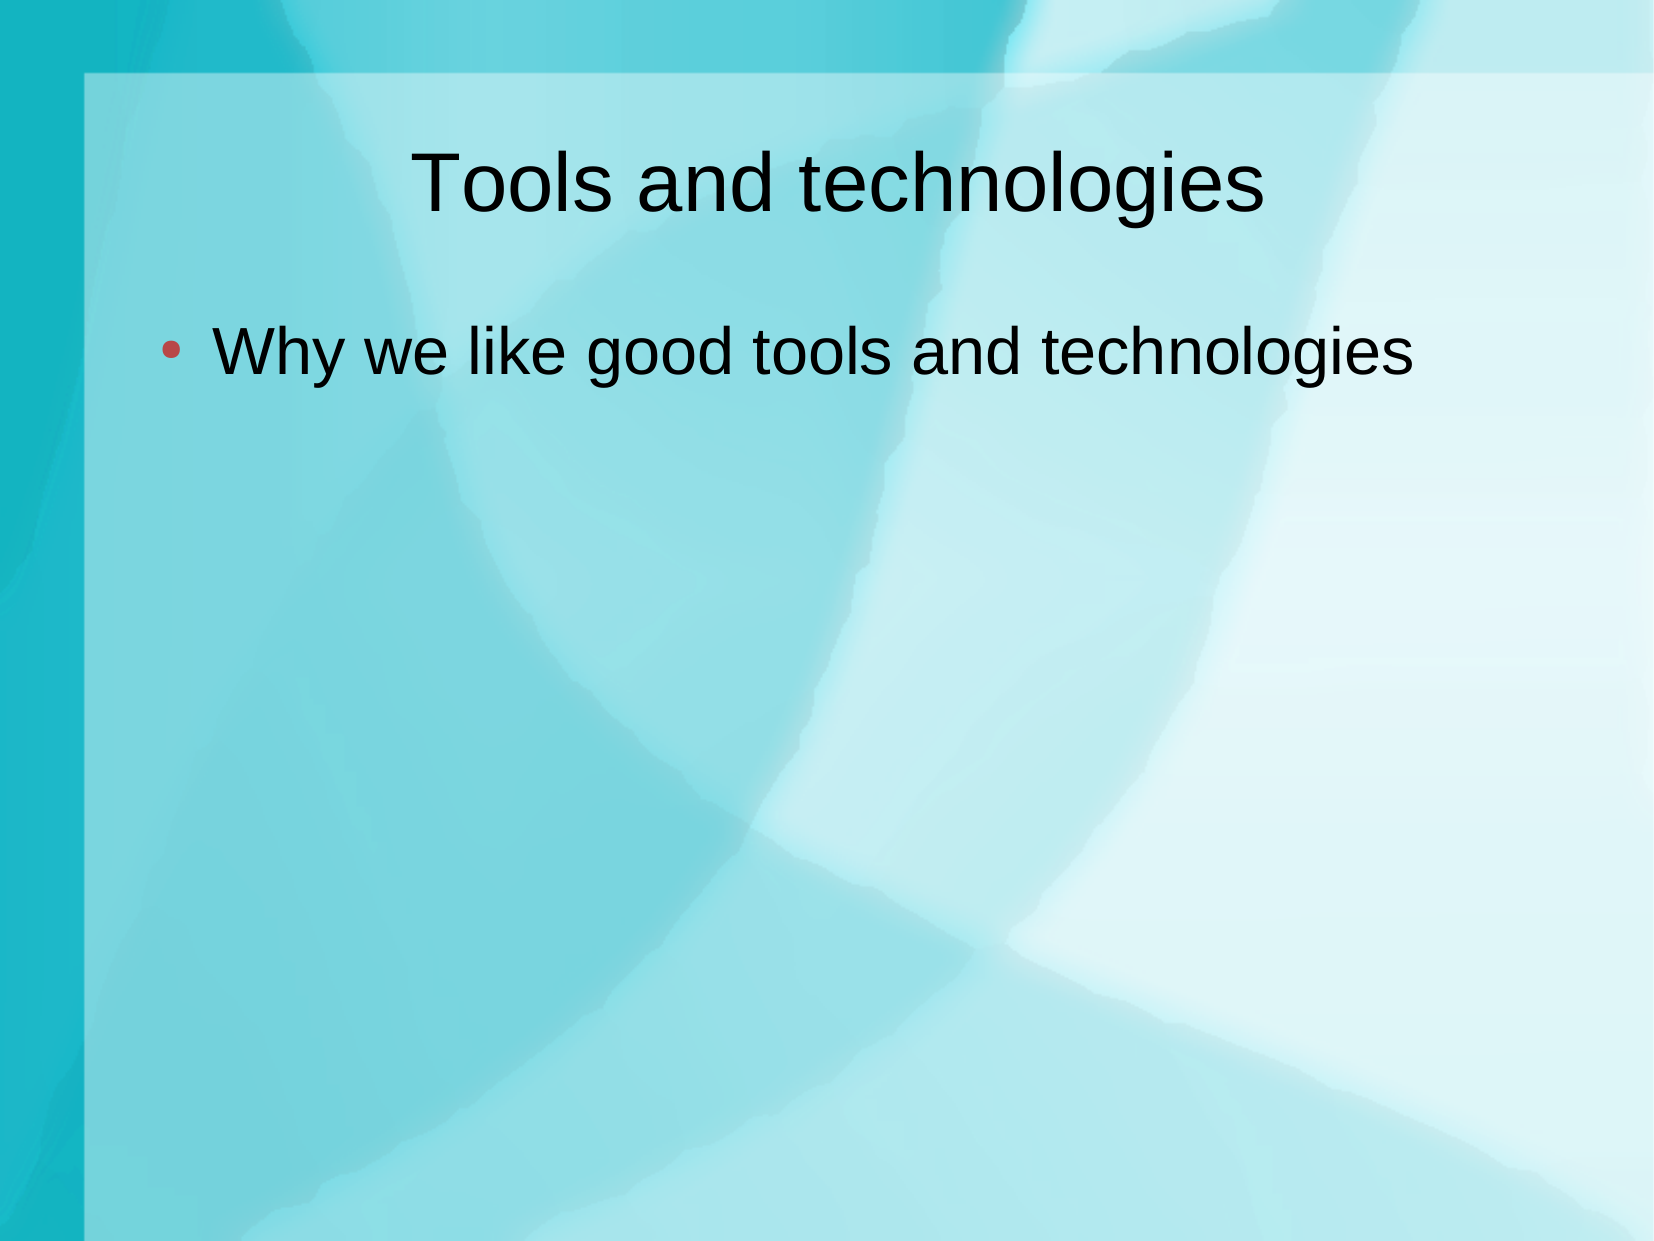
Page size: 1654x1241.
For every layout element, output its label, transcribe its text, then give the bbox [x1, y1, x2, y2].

picture [0, 0, 1654, 1241]
title Tools and technologies [94, 78, 1583, 287]
list Why we like good tools and technologies [141, 313, 1506, 999]
